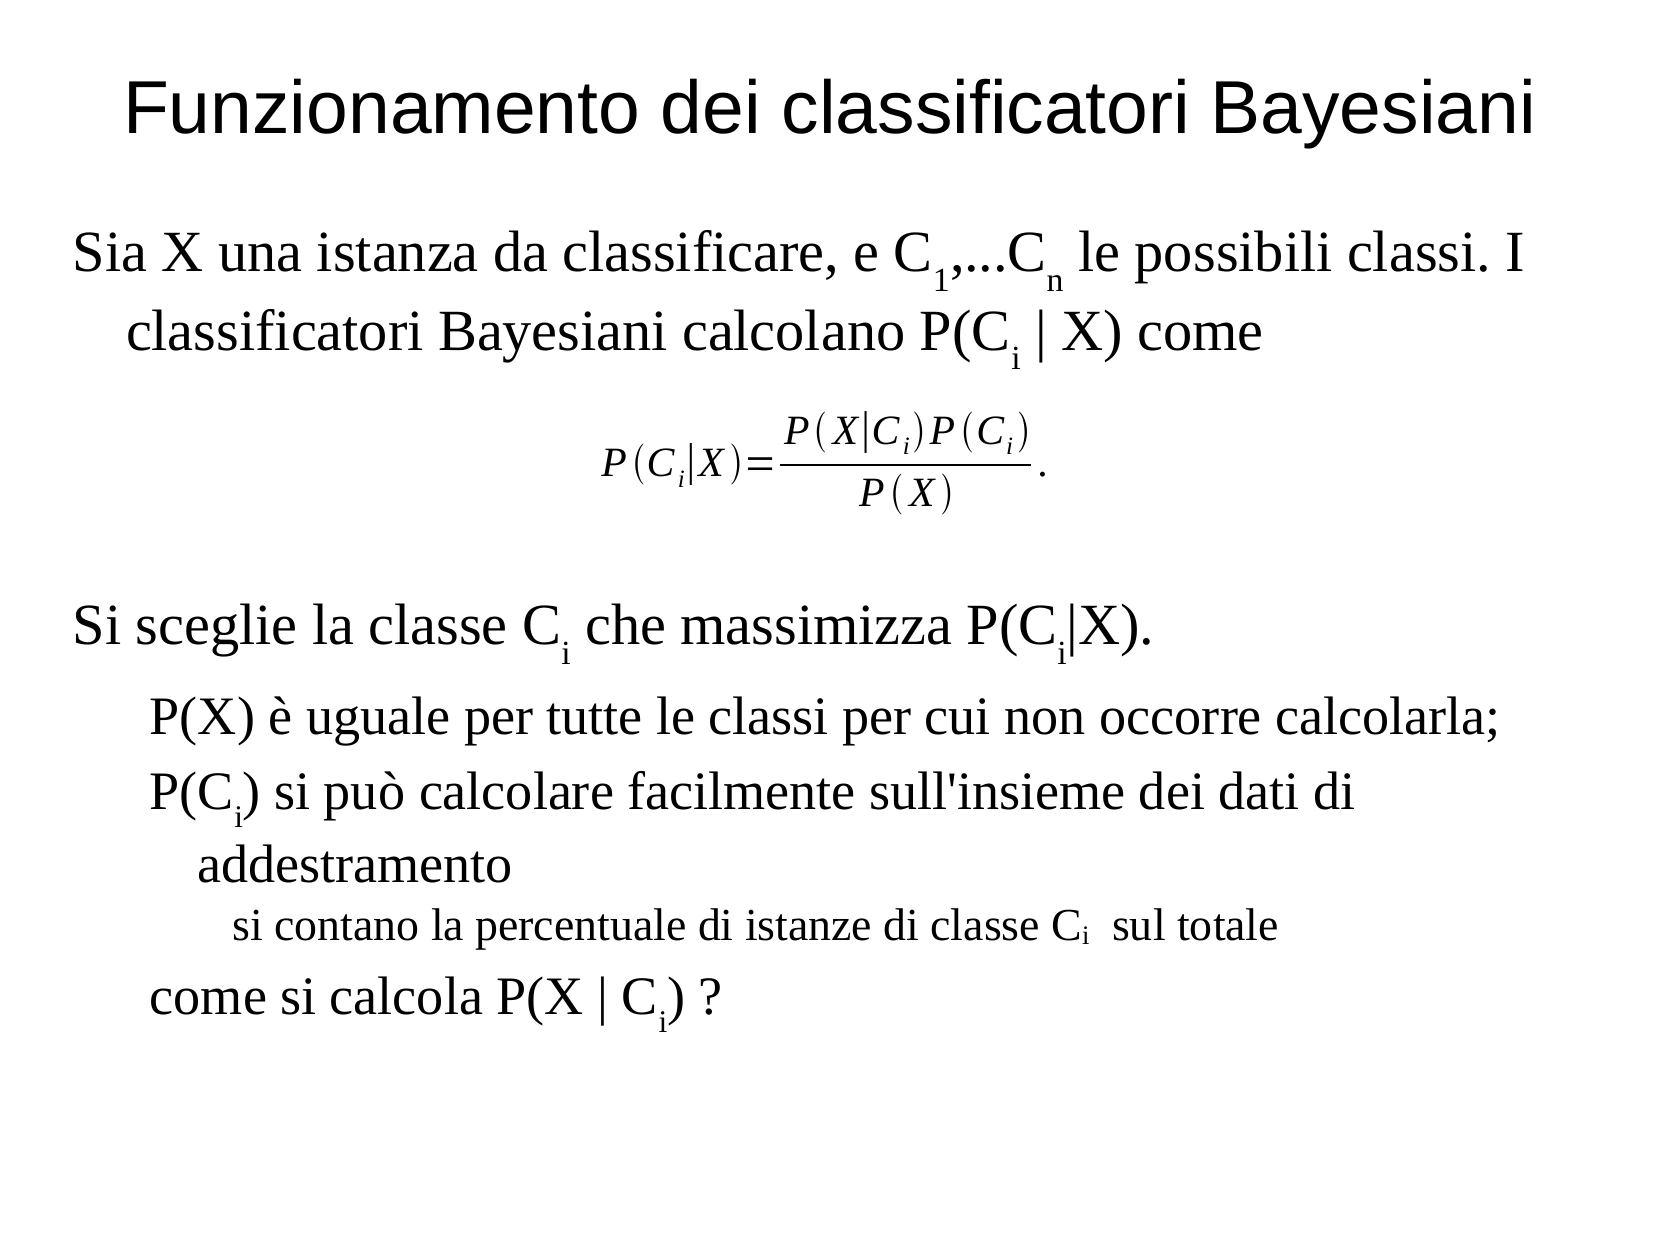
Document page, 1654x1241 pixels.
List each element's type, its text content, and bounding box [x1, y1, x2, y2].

list Sia X una istanza da classificare, e C1,...Cn le possibili classi. I classificatori Bayesiani calcolano P(Ci | X) come Si sceglie la classe Ci che massimizza P(Ci|X). P(X) è uguale per tutte le classi per cui non occorre calcolarla; P(Ci) si può calcolare facilmente sull'insieme dei dati di addestramento si contano la percentuale di istanze di classe Ci sul totale come si calcola P(X | Ci) ? [55, 219, 1605, 1179]
chart [593, 406, 1054, 518]
title Funzionamento dei classificatori Bayesiani [52, 42, 1608, 173]
